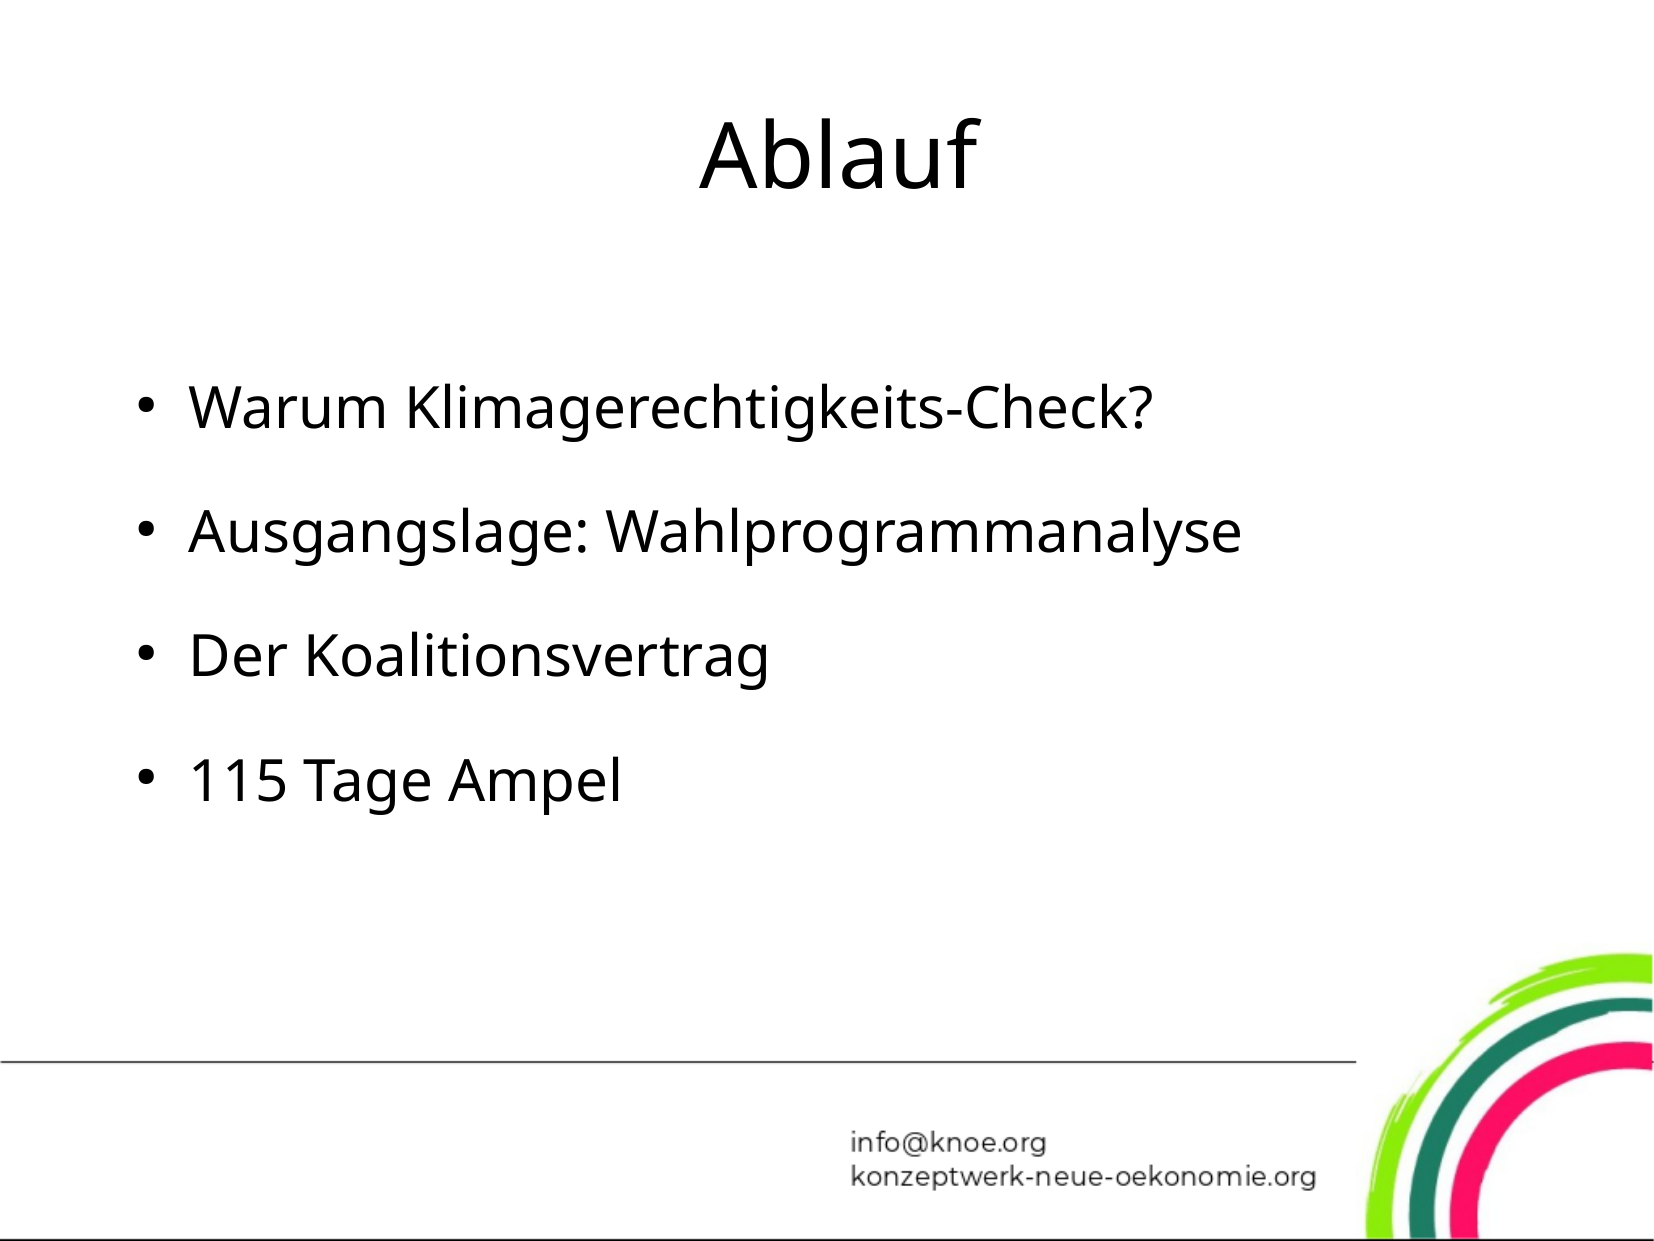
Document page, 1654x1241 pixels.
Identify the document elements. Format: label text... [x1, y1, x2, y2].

title Ablauf [82, 49, 1571, 257]
list Warum Klimagerechtigkeits-Check? Ausgangslage: Wahlprogrammanalyse Der Koalitionsvertrag 115 Tage Ampel [118, 366, 1524, 934]
picture [0, 0, 1654, 1241]
